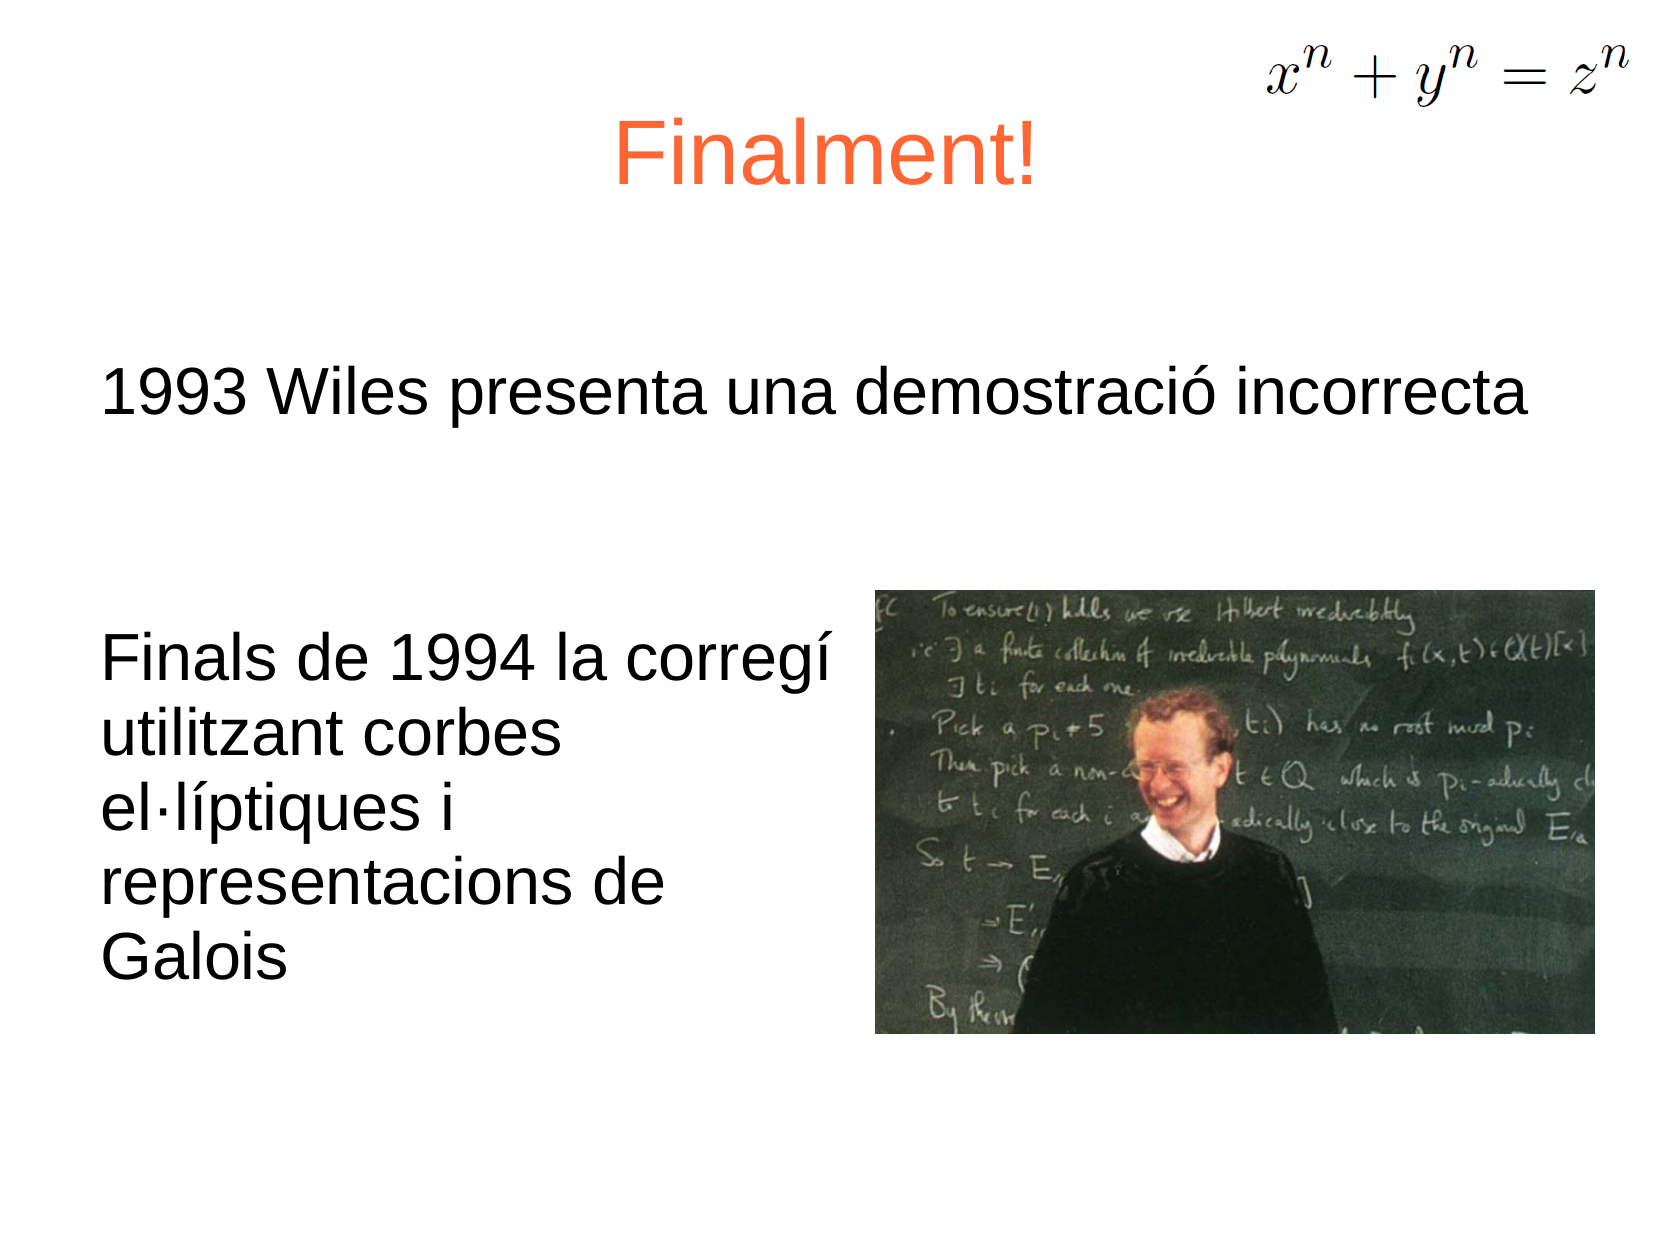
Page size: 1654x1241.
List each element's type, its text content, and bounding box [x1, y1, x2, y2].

list Finals de 1994 la corregí utilitzant corbes el·líptiques i representacions de Galois [29, 620, 857, 1034]
picture [1214, 0, 1654, 148]
list 1993 Wiles presenta una demostració incorrecta [29, 354, 1565, 473]
title Finalment! [82, 49, 1571, 257]
picture [875, 590, 1595, 1034]
